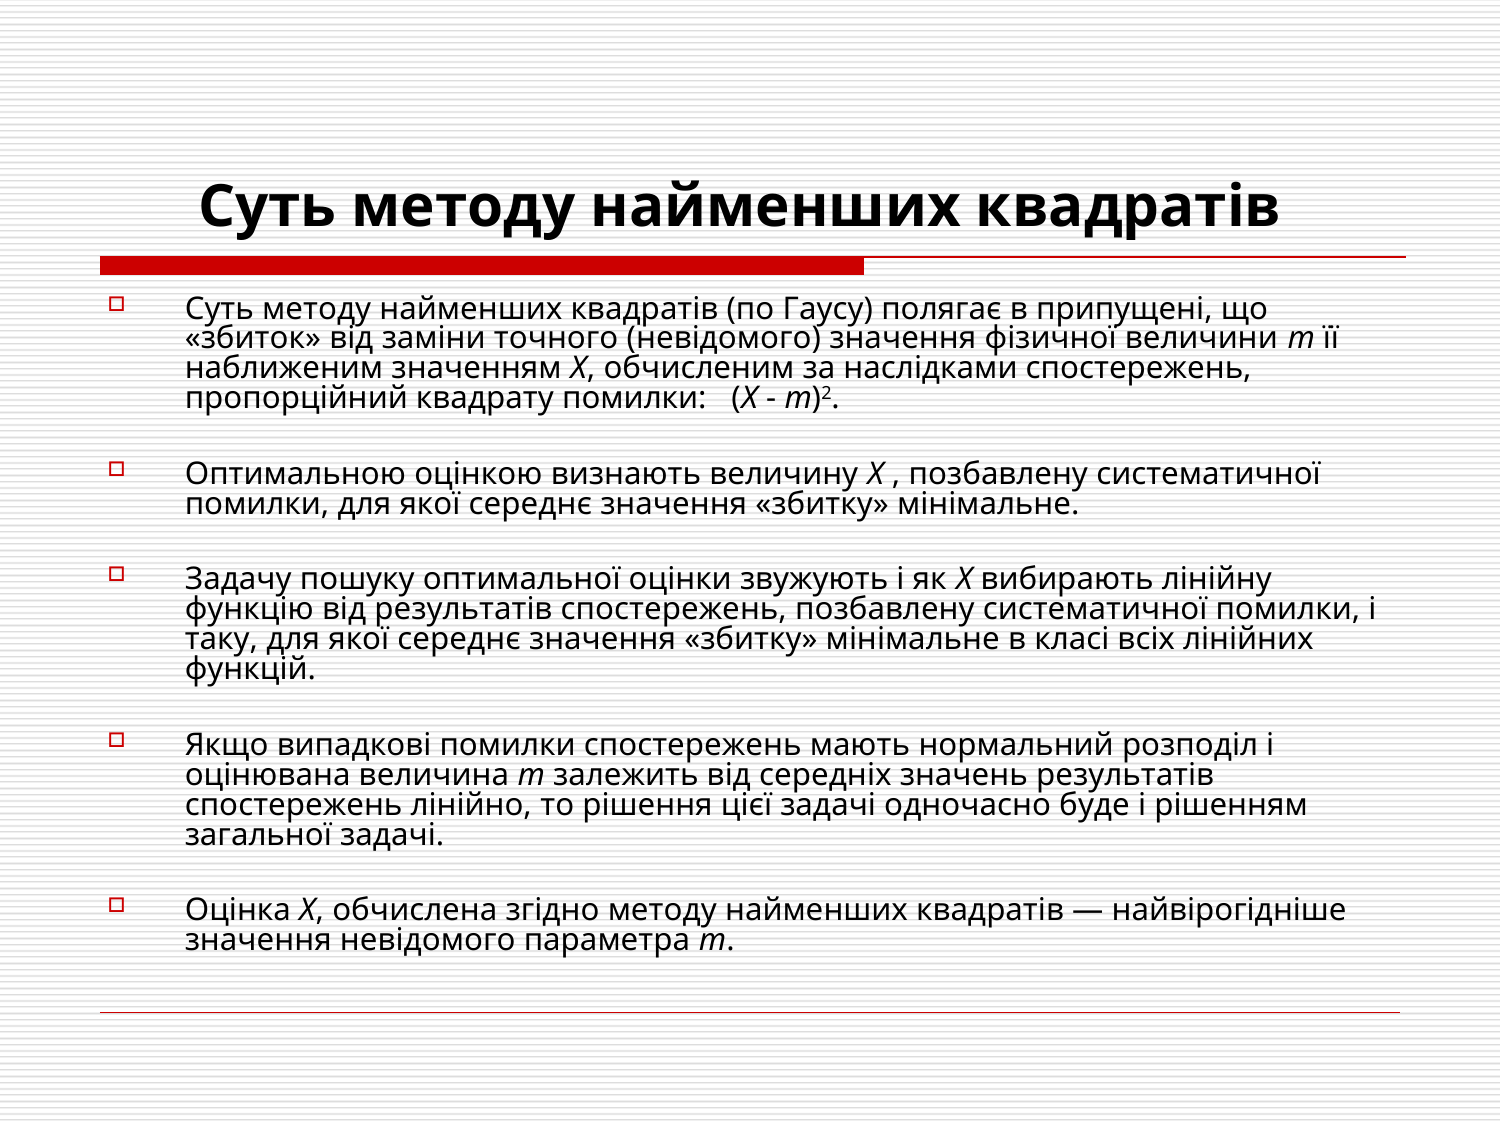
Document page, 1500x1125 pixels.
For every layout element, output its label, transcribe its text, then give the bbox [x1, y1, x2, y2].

title Суть методу найменших квадратів [94, 49, 1407, 250]
list Суть методу найменших квадратів (по Гаусу) полягає в припущені, що «збиток» від заміни точного (невідомого) значення фізичної величини m її наближеним значенням X, обчисленим за наслідками спостережень, пропорційний квадрату помилки: (X - m)2. Оптимальною оцінкою визнають величину X , позбавлену систематичної помилки, для якої середнє значення «збитку» мінімальне. Задачу пошуку оптимальної оцінки звужують і як Х вибирають лінійну функцію від результатів спостережень, позбавлену систематичної помилки, і таку, для якої середнє значення «збитку» мінімальне в класі всіх лінійних функцій. Якщо випадкові помилки спостережень мають нормальний розподіл і оцінювана величина m залежить від середніх значень результатів спостережень лінійно, то рішення цієї задачі одночасно буде і рішенням загальної задачі. Оцінка X, обчислена згідно методу найменших квадратів — найвірогідніше значення невідомого параметра m. [92, 287, 1406, 988]
picture [0, 0, 1500, 1125]
